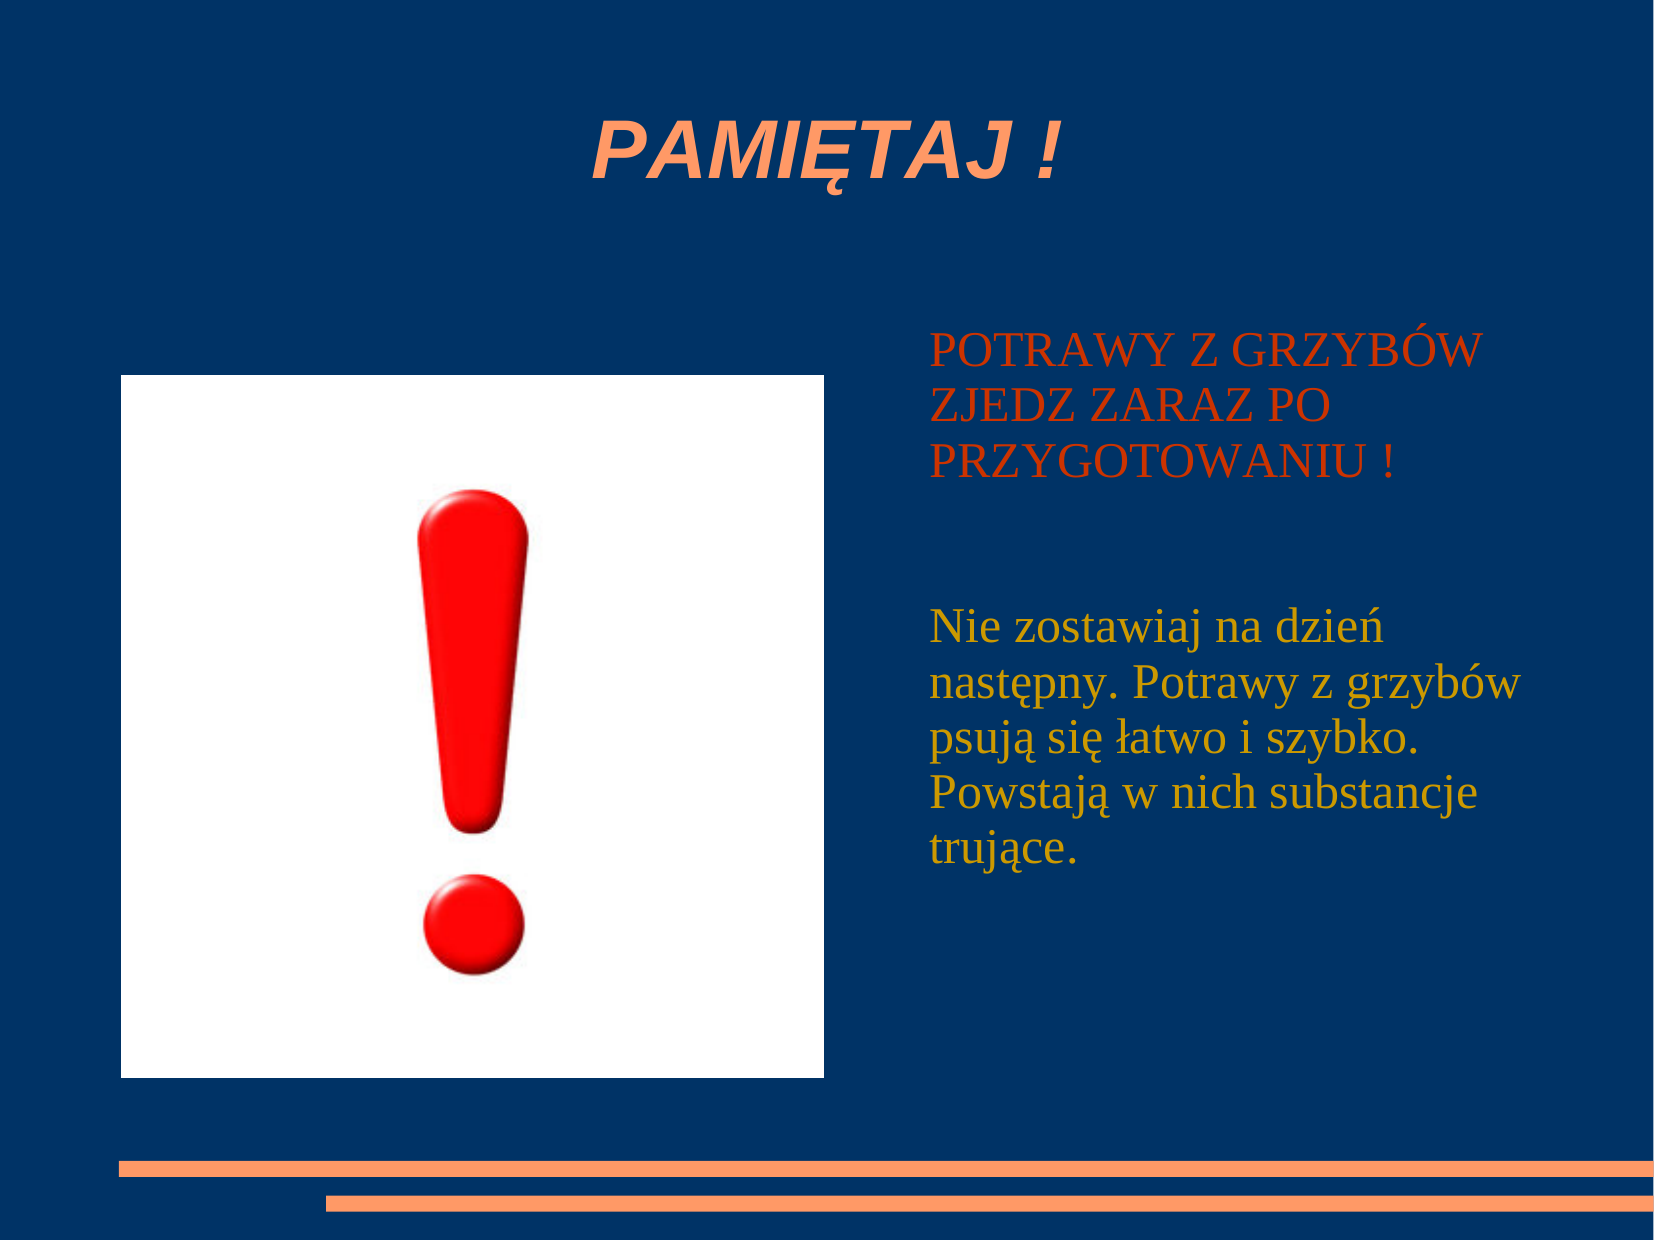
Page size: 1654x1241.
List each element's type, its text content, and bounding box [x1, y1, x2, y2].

title PAMIĘTAJ ! [121, 46, 1534, 254]
list POTRAWY Z GRZYBÓW ZJEDZ ZARAZ PO PRZYGOTOWANIU ! Nie zostawiaj na dzień następny. Potrawy z grzybów psują się łatwo i szybko. Powstają w nich substancje trujące. [858, 322, 1562, 1132]
picture [121, 375, 824, 1079]
